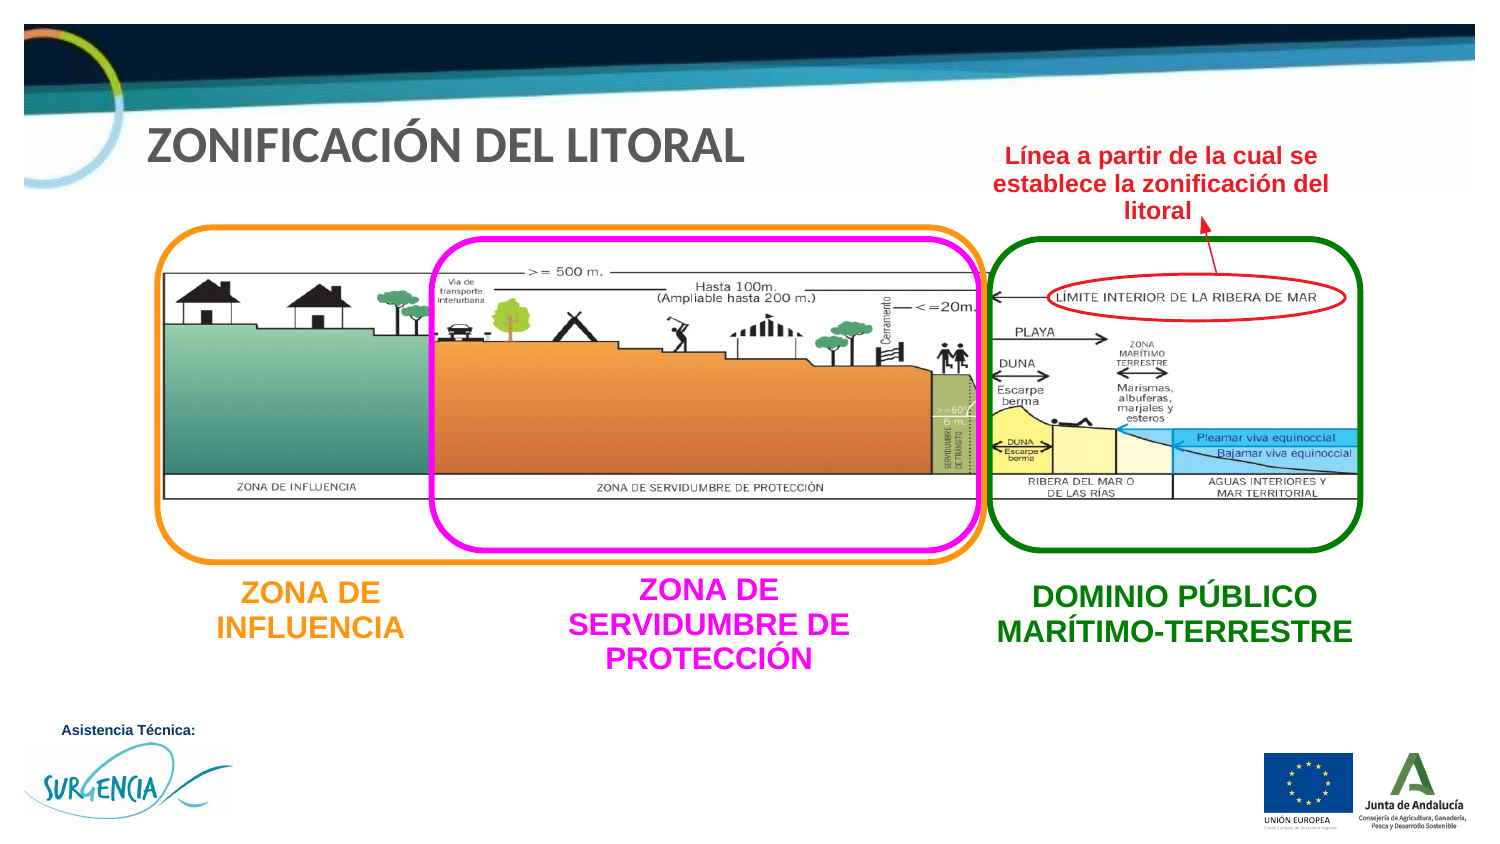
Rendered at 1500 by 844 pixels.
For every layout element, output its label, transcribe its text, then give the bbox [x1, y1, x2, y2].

picture [993, 265, 1357, 510]
picture [1264, 753, 1476, 830]
picture [24, 742, 233, 819]
picture [161, 265, 434, 510]
picture [985, 265, 992, 279]
picture [435, 265, 976, 510]
text_box Asistencia Técnica: [41, 705, 216, 754]
picture [1050, 276, 1343, 319]
text_box ZONA DE SERVIDUMBRE DE PROTECCIÓN [533, 562, 886, 671]
picture [152, 265, 157, 510]
picture [24, 24, 1475, 190]
text_box DOMINIO PÚBLICO MARÍTIMO-TERRESTRE [974, 570, 1376, 679]
text_box ZONA DE INFLUENCIA [162, 566, 460, 660]
text_box ZONIFICACIÓN DEL LITORAL [121, 95, 910, 190]
text_box Línea a partir de la cual se establece la zonificación del litoral [976, 132, 1347, 205]
picture [1358, 265, 1365, 510]
